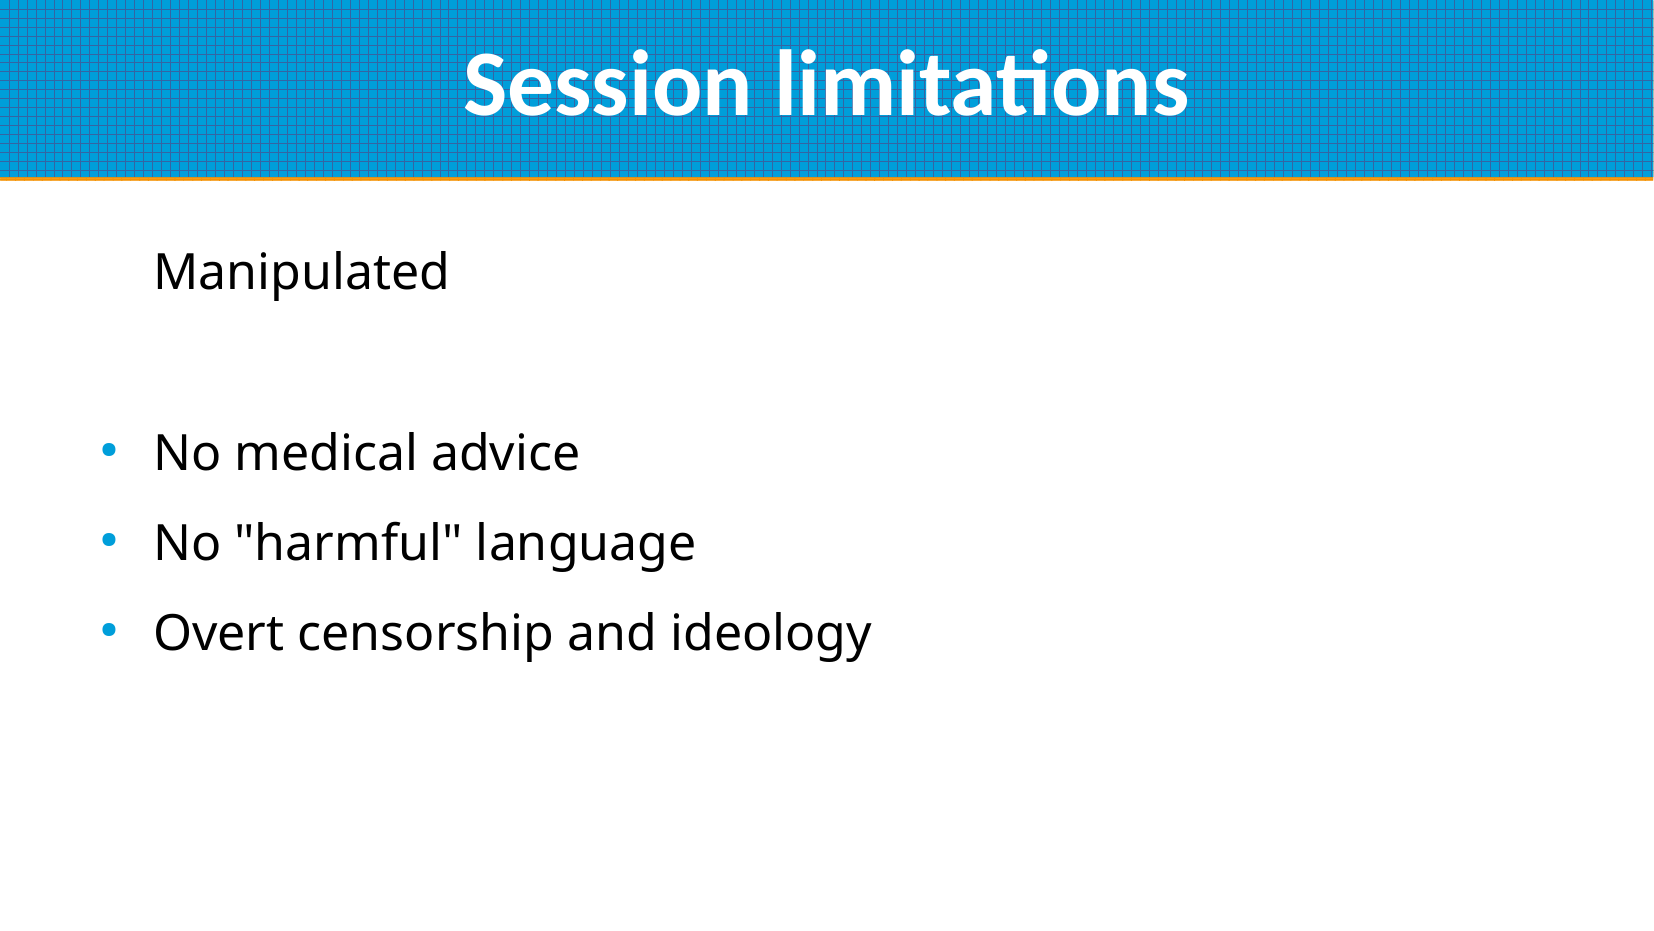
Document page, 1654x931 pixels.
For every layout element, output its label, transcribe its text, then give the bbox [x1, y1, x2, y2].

list Manipulated No medical advice No "harmful" language Overt censorship and ideology [82, 236, 1563, 886]
title Session limitations [82, 14, 1571, 171]
